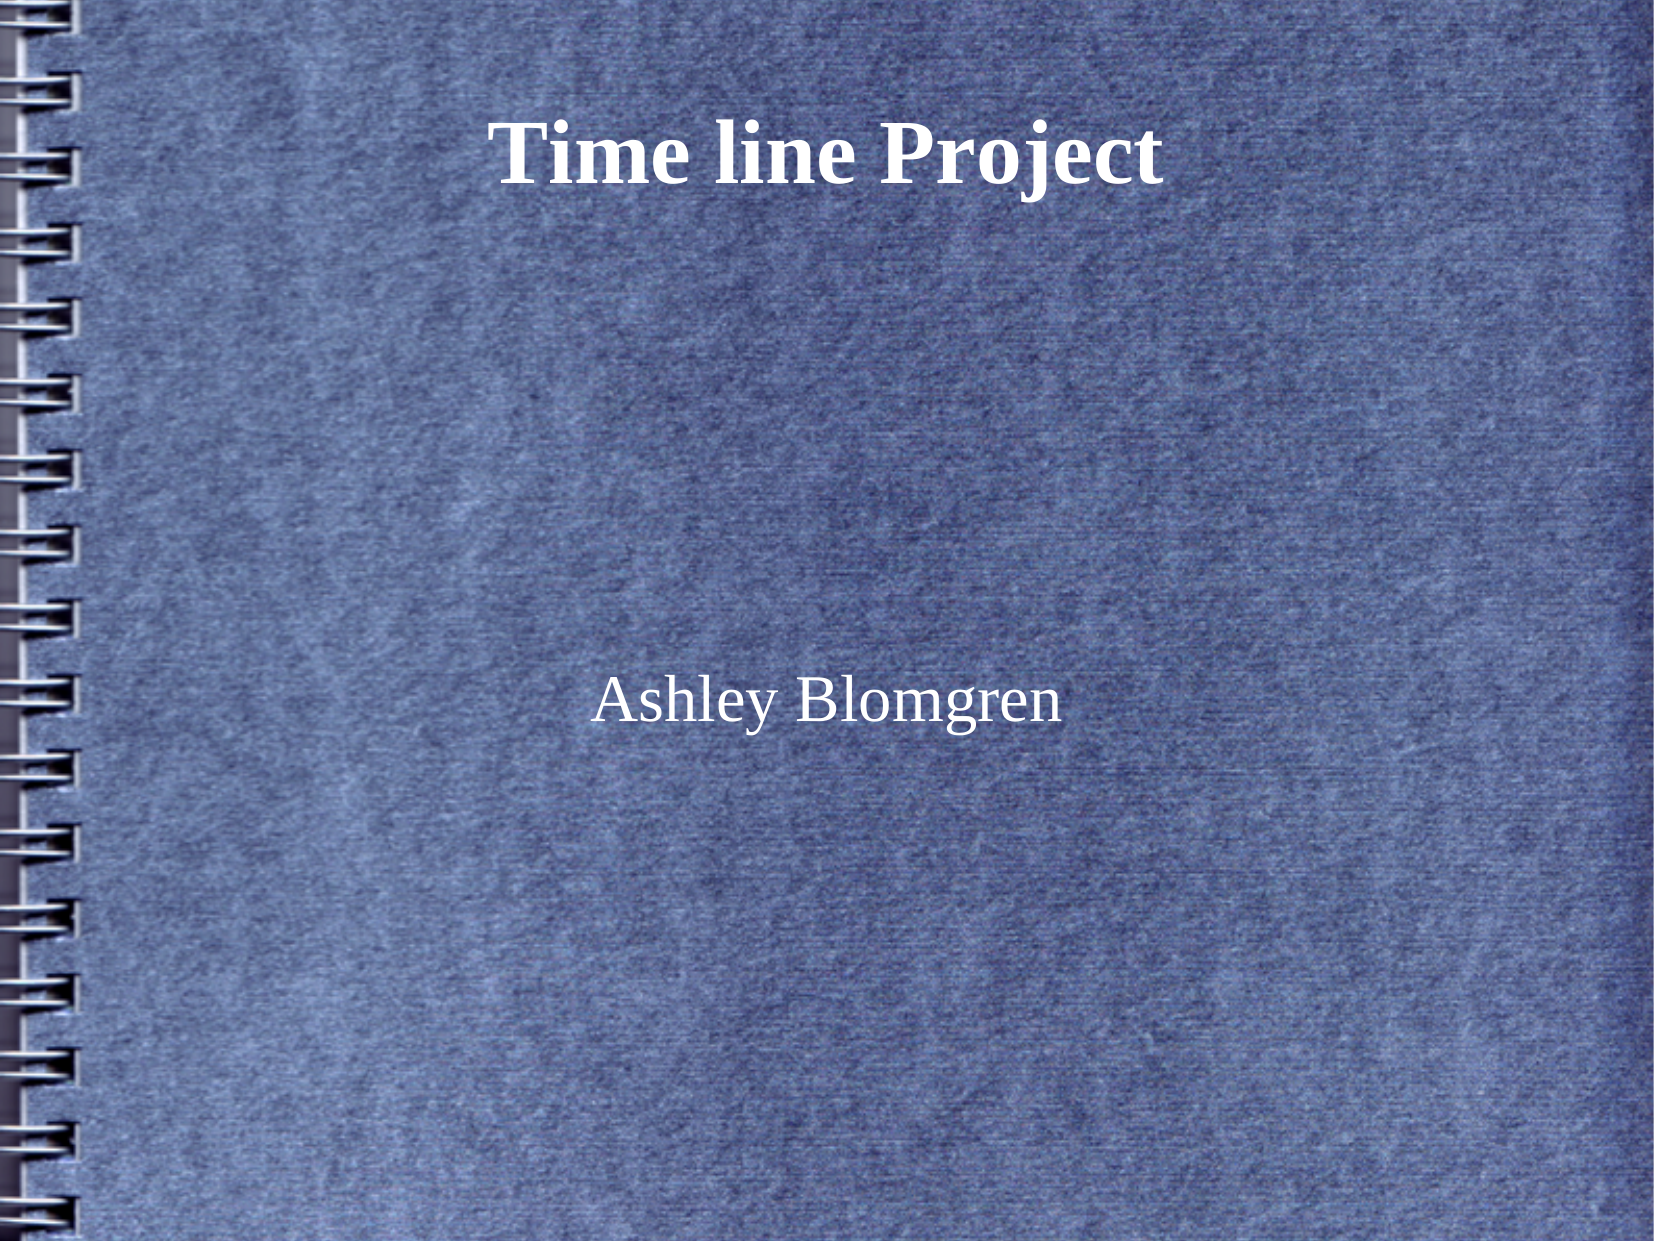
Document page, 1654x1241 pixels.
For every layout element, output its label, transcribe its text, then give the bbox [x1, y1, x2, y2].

subtitle Ashley Blomgren [82, 290, 1571, 1109]
title Time line Project [82, 49, 1571, 257]
picture [0, 0, 1654, 1241]
